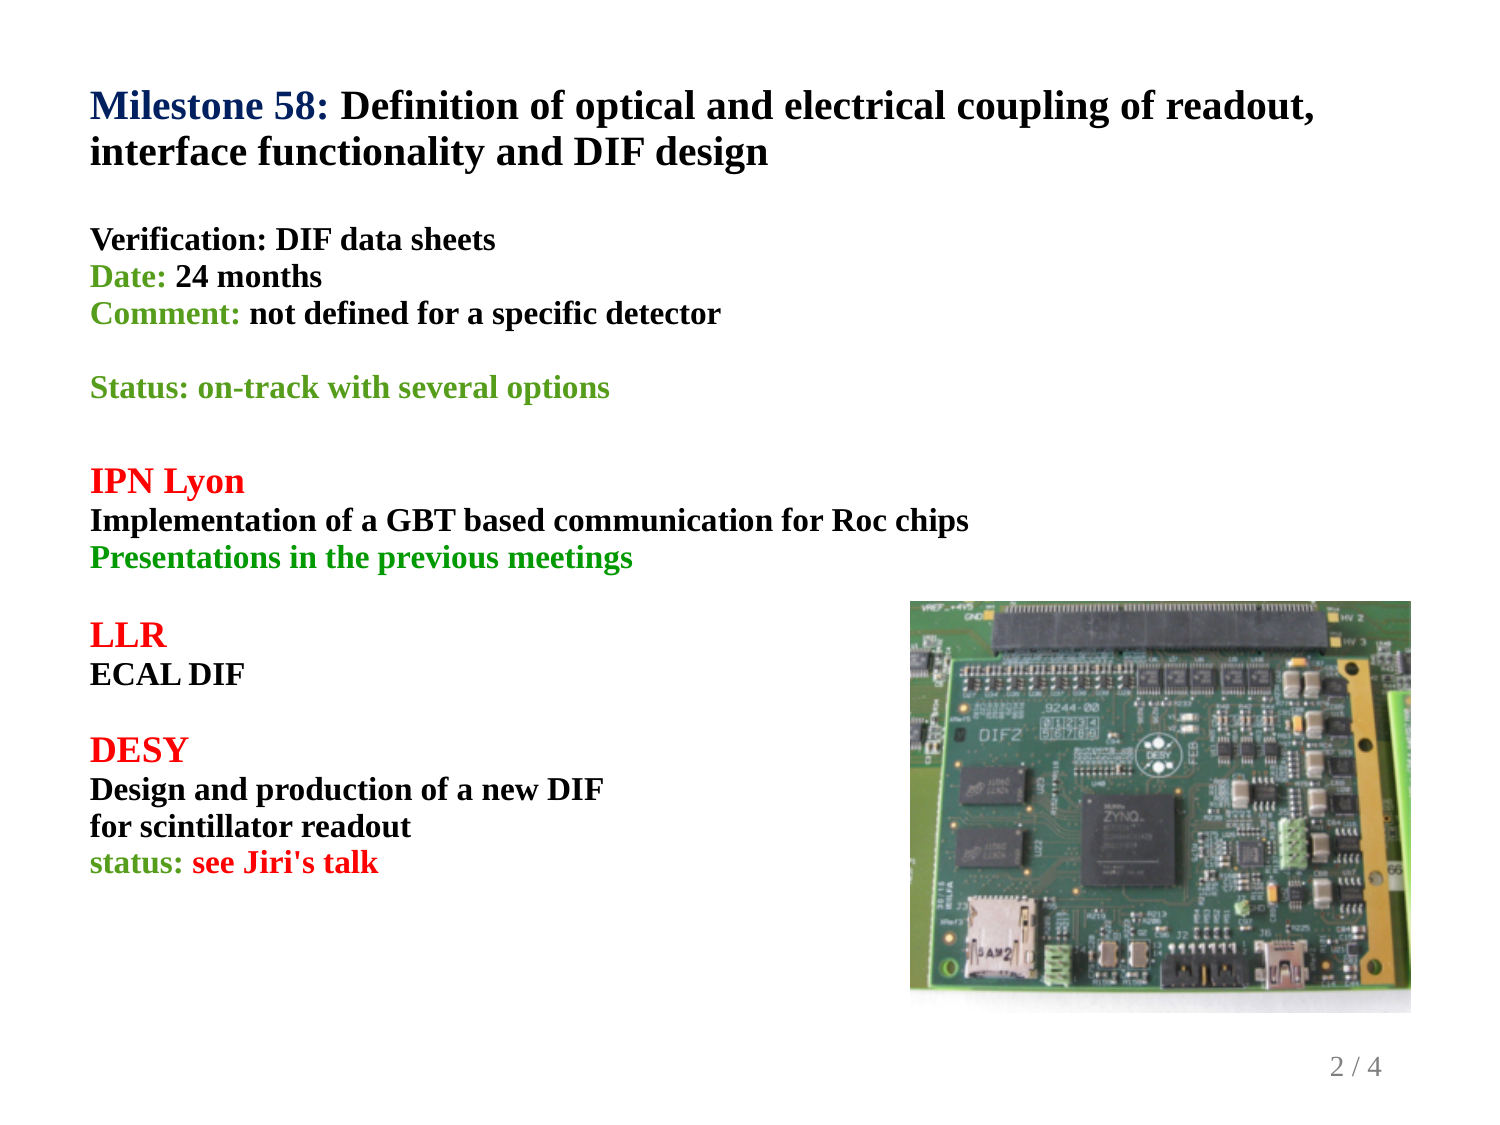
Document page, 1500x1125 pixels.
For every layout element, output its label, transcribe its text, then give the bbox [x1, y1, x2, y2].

text_box IPN Lyon Implementation of a GBT based communication for Roc chips Presentations in the previous meetings [75, 453, 1369, 606]
text_box Milestone 58: Definition of optical and electrical coupling of readout, interface functionality and DIF design Verification: DIF data sheets Date: 24 months Comment: not defined for a specific detector Status: on-track with several options [74, 74, 1404, 414]
text_box LLR ECAL DIF [75, 606, 1369, 774]
text_box DESY Design and production of a new DIF for scintillator readout status: see Jiri's talk [74, 721, 837, 946]
picture [910, 601, 1411, 1013]
